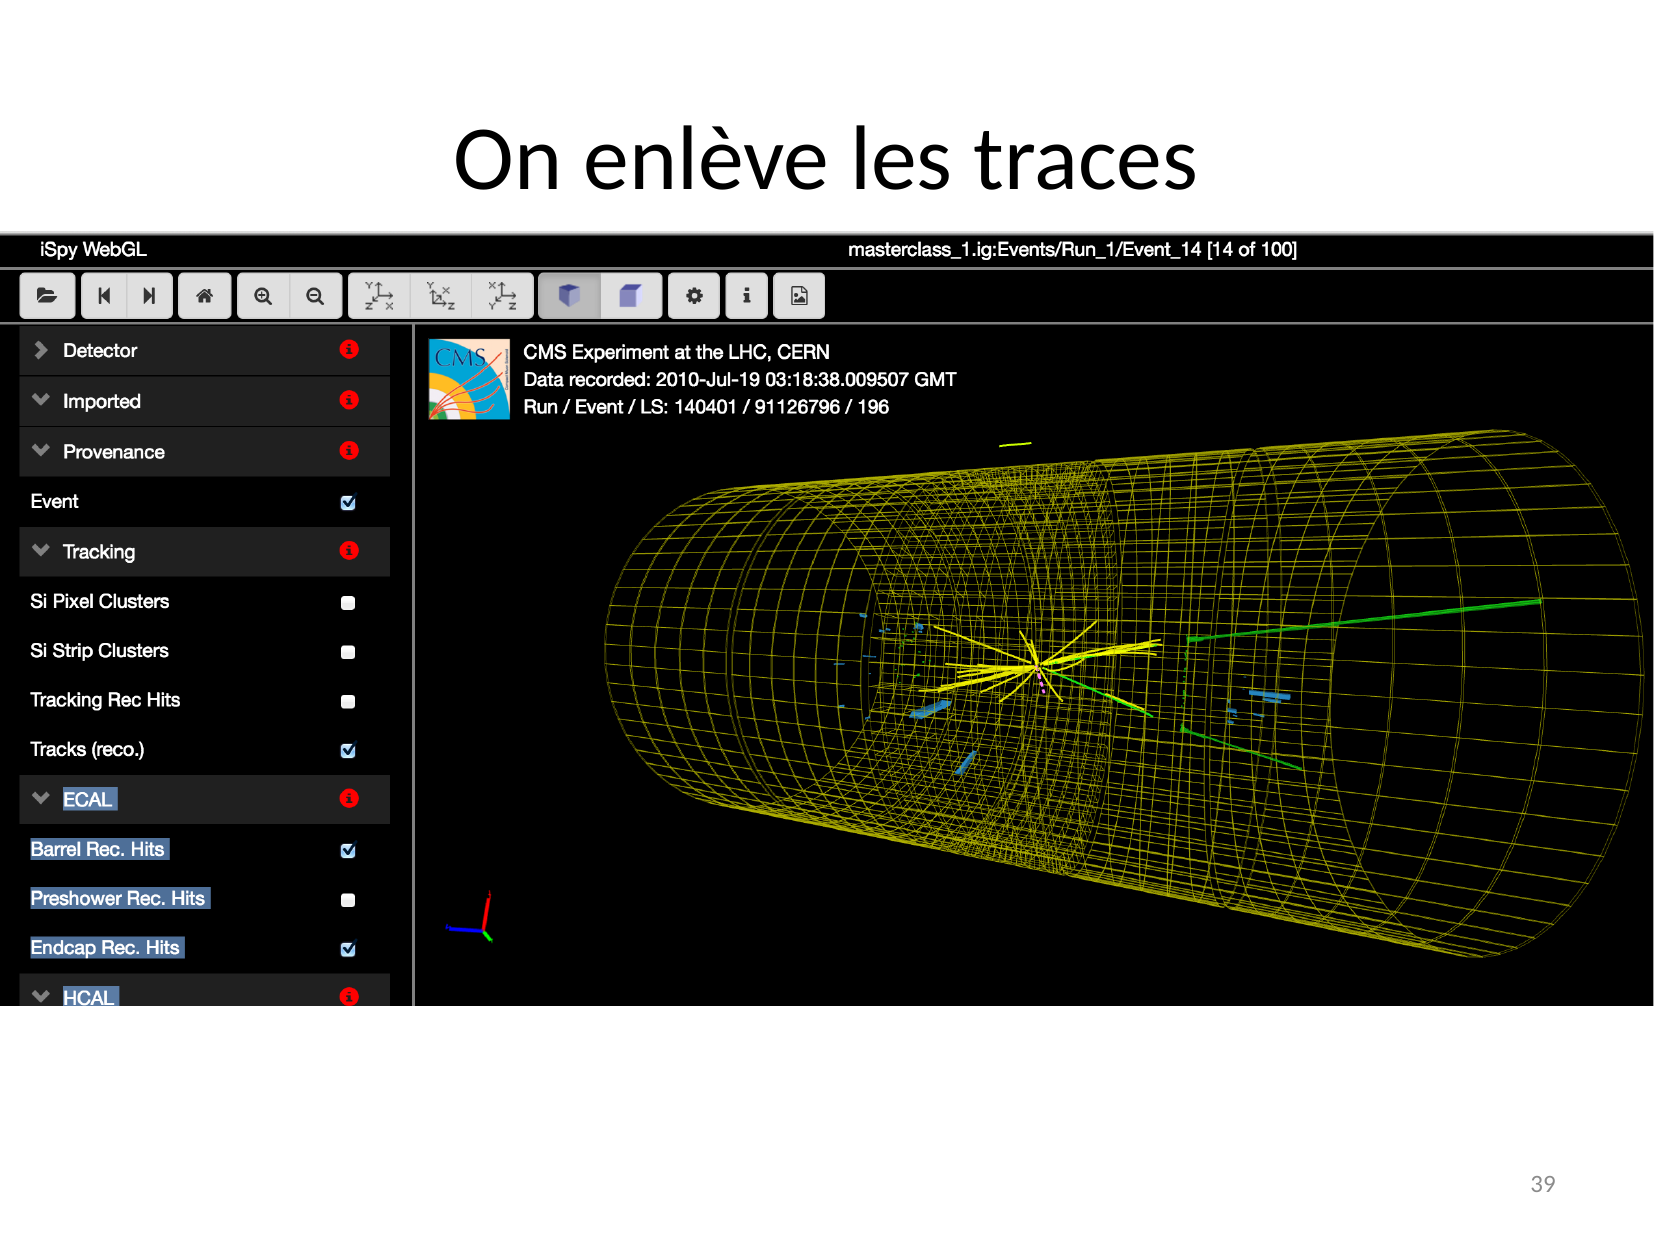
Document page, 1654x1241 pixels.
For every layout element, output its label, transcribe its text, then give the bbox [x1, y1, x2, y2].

slide_number <numéro> [1185, 1149, 1571, 1216]
title On enlève les traces [82, 49, 1571, 231]
picture [0, 231, 1654, 1006]
